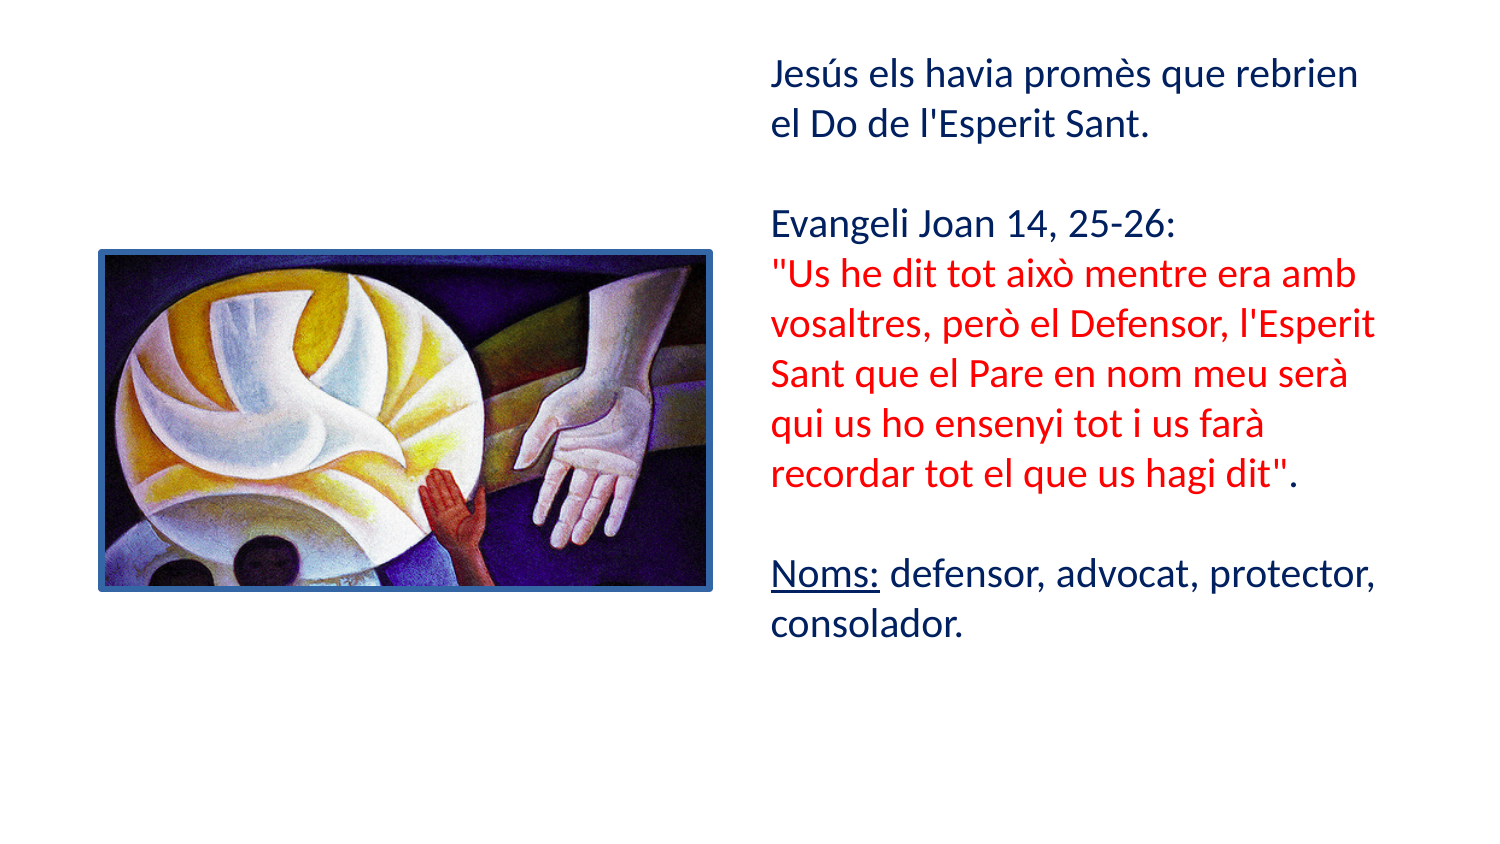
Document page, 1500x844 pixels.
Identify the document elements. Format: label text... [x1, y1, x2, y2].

text_box Jesús els havia promès que rebrien el Do de l'Esperit Sant. Evangeli Joan 14, 25-26: "Us he dit tot això mentre era amb vosaltres, però el Defensor, l'Esperit Sant que el Pare en nom meu serà qui us ho ensenyi tot i us farà recordar tot el que us hagi dit". Noms: defensor, advocat, protector, consolador. [755, 37, 1400, 653]
picture [104, 255, 707, 586]
